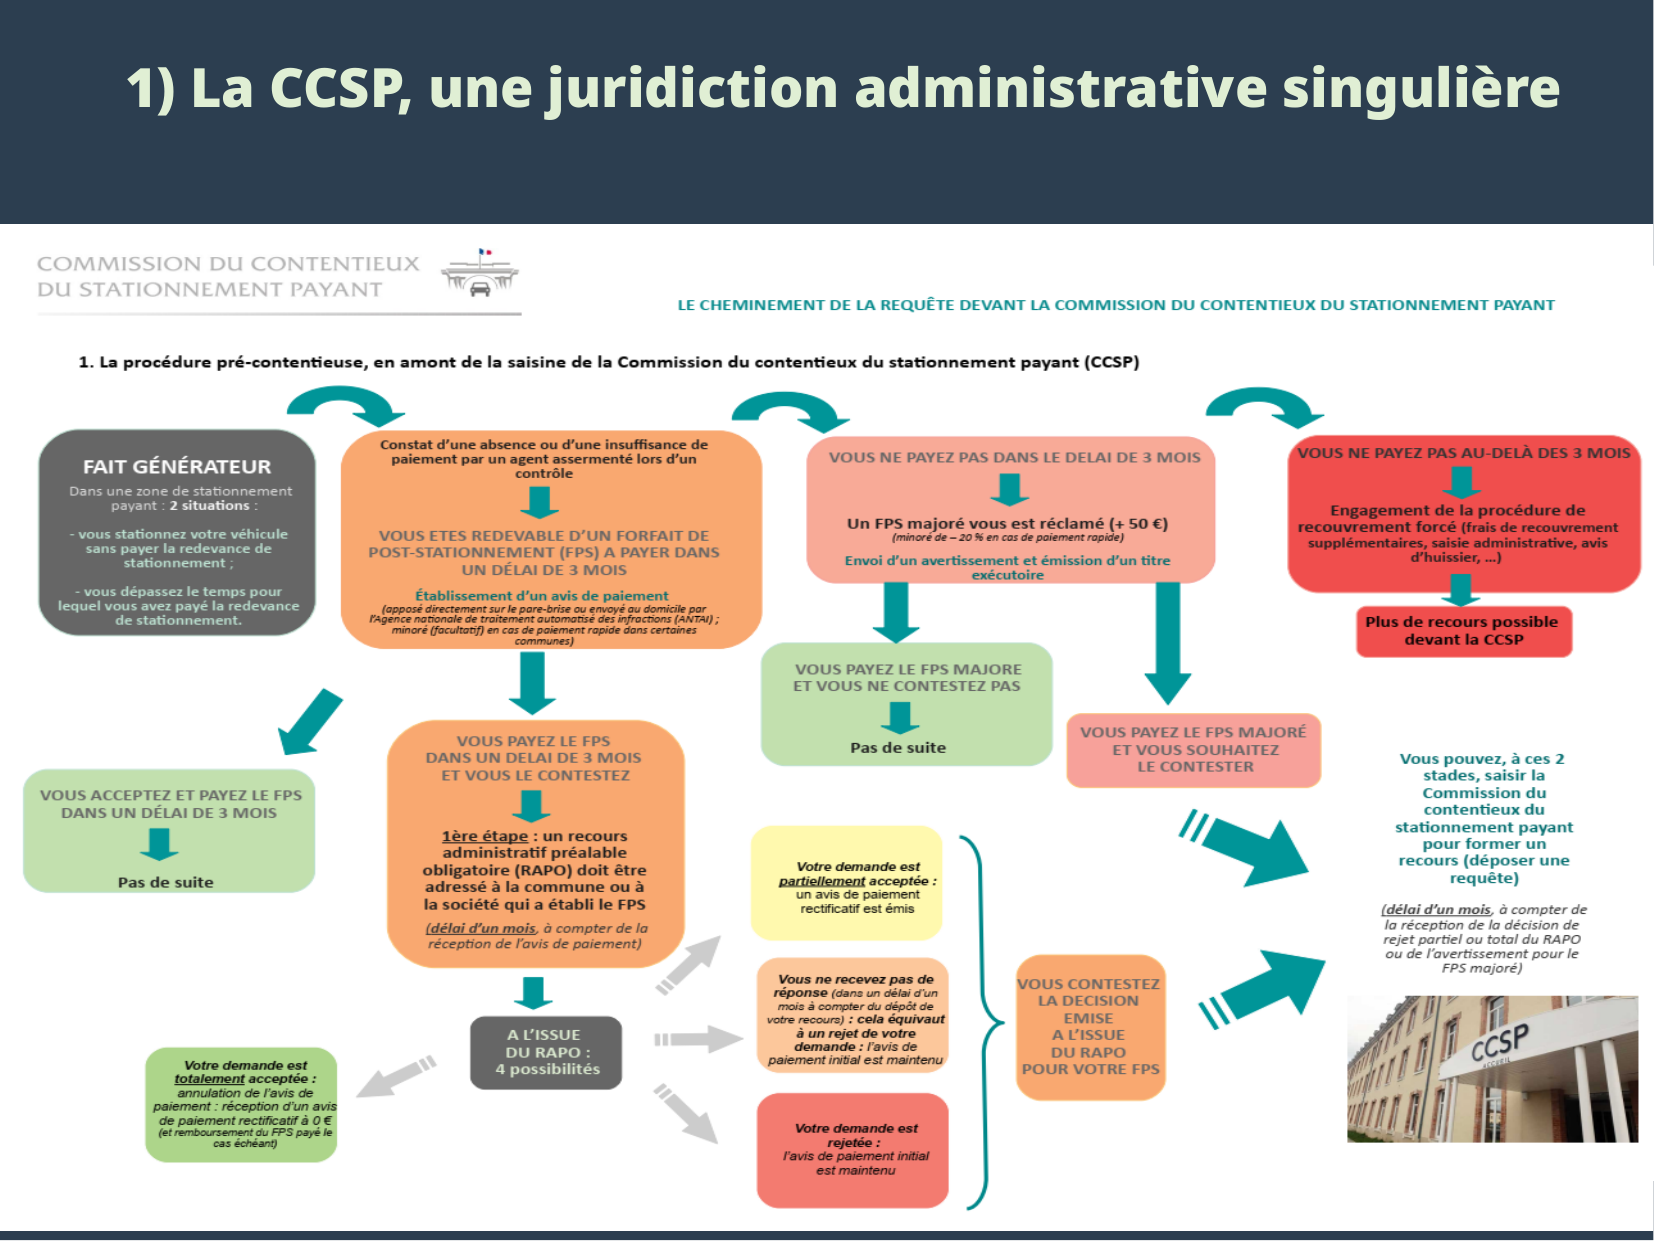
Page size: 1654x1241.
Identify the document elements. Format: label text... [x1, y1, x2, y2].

picture [0, 224, 1654, 1231]
title 1) La CCSP, une juridiction administrative singulière [59, 49, 1630, 187]
